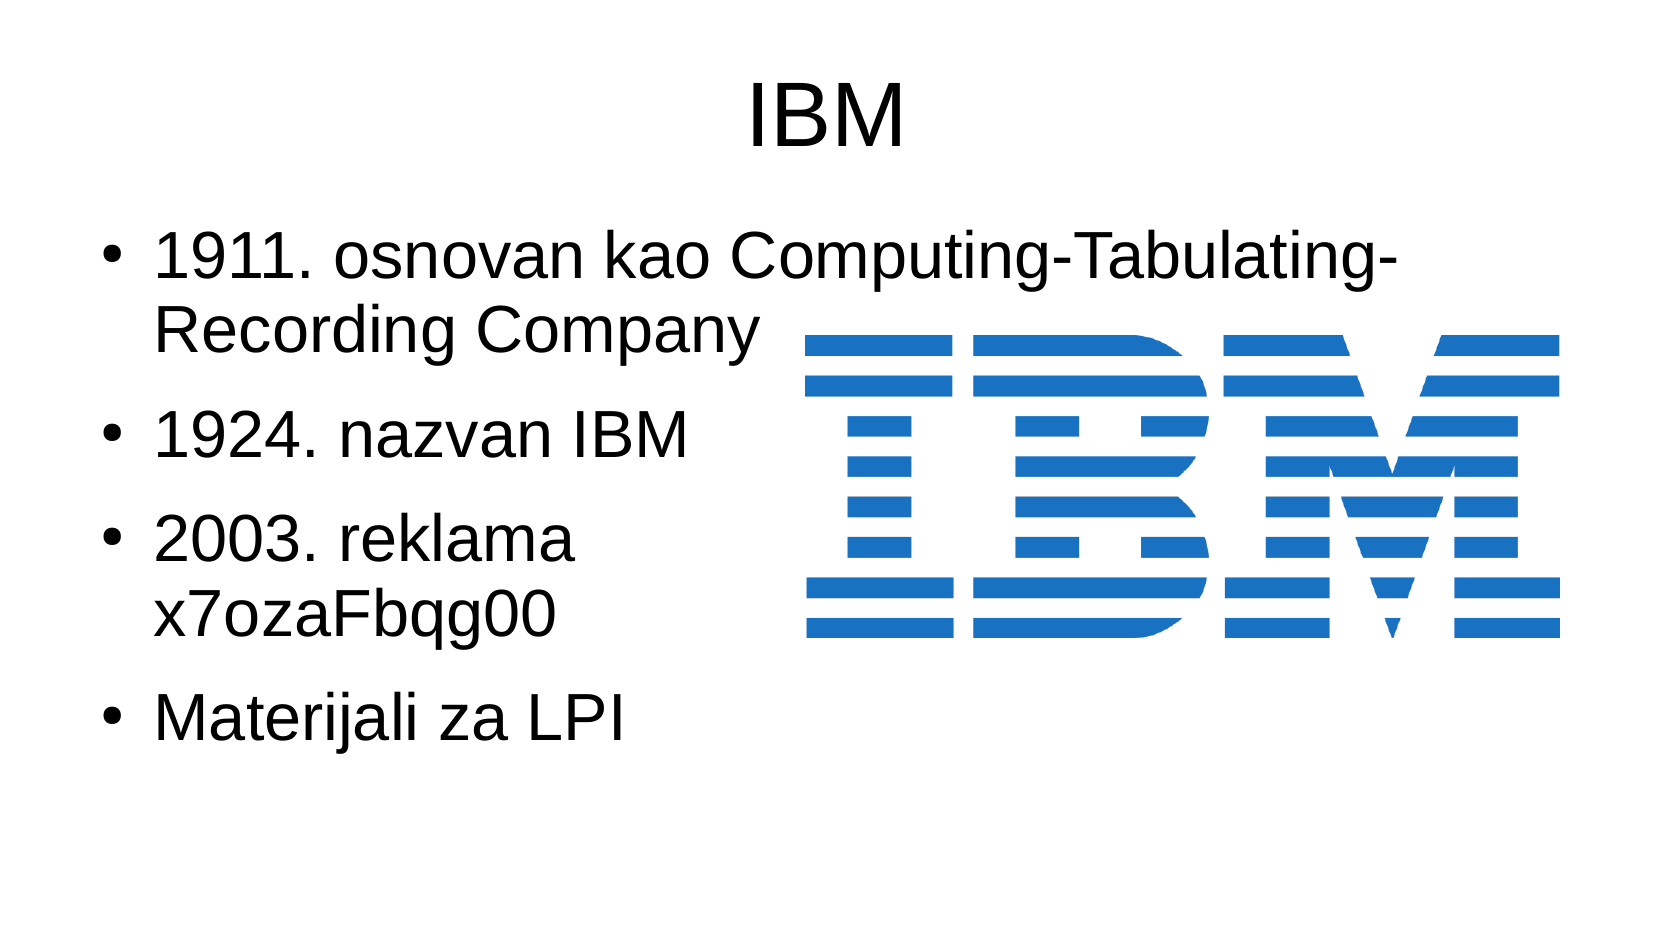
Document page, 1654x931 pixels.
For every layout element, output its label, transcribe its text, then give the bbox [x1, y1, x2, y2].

title IBM [82, 37, 1571, 193]
picture [805, 335, 1560, 638]
list 1911. osnovan kao Computing-Tabulating-Recording Company 1924. nazvan IBM 2003. reklama x7ozaFbqg00 Materijali za LPI [82, 217, 1571, 758]
